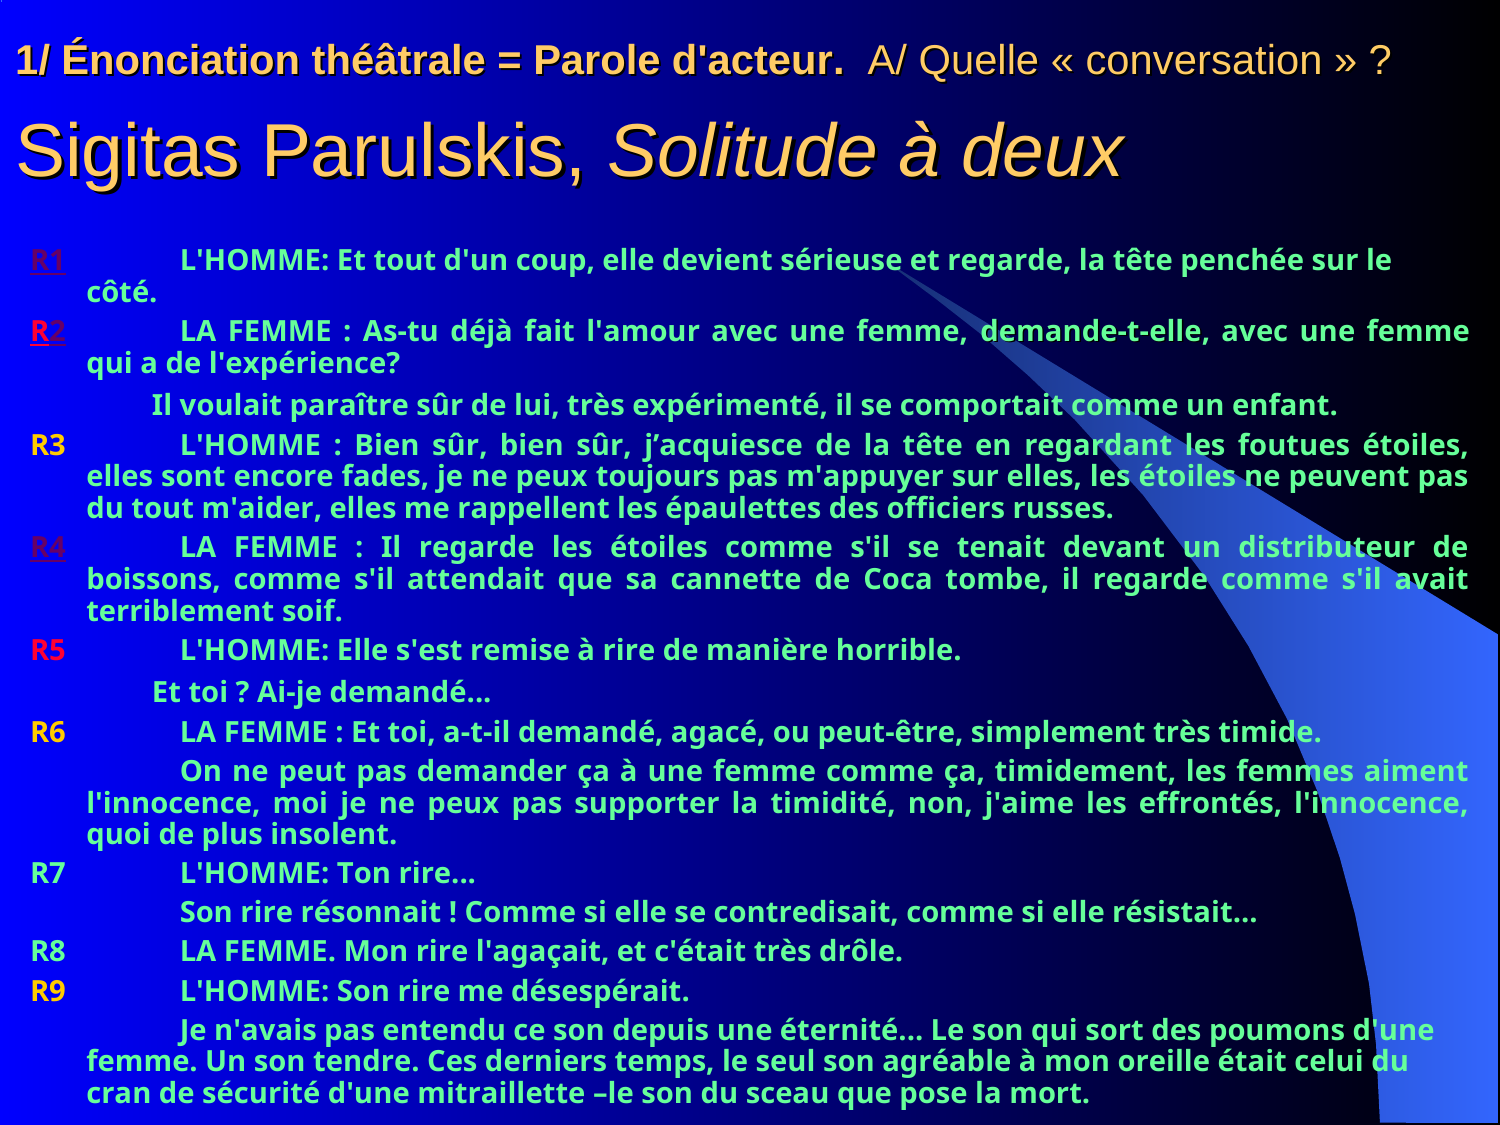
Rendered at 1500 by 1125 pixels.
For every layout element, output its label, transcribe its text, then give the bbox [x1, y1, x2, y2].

list R1 L'HOMME: Et tout d'un coup, elle devient sérieuse et regarde, la tête penchée sur le côté. R2 LA FEMME : As-tu déjà fait l'amour avec une femme, demande-t-elle, avec une femme qui a de l'expérience? Il voulait paraître sûr de lui, très expérimenté, il se comportait comme un enfant. R3 L'HOMME : Bien sûr, bien sûr, j’acquiesce de la tête en regardant les foutues étoiles, elles sont encore fades, je ne peux toujours pas m'appuyer sur elles, les étoiles ne peuvent pas du tout m'aider, elles me rappellent les épaulettes des officiers russes. R4 LA FEMME : Il regarde les étoiles comme s'il se tenait devant un distributeur de boissons, comme s'il attendait que sa cannette de Coca tombe, il regarde comme s'il avait terrible­ment soif. R5 L'HOMME: Elle s'est remise à rire de manière horrible. Et toi ? Ai-je demandé... R6 LA FEMME : Et toi, a-t-il demandé, agacé, ou peut-être, simplement très timide. On ne peut pas demander ça à une femme comme ça, timidement, les femmes aiment l'innocence, moi je ne peux pas supporter la timidité, non, j'aime les effrontés, l'innocence, quoi de plus insolent. R7 L'HOMME: Ton rire... Son rire résonnait ! Comme si elle se contredisait, comme si elle résistait... R8 LA FEMME. Mon rire l'agaçait, et c'était très drôle. R9 L'HOMME: Son rire me désespérait. Je n'avais pas entendu ce son depuis une éternité... Le son qui sort des poumons d'une femme. Un son tendre. Ces derniers temps, le seul son agréable à mon oreille était celui du cran de sécurité d'une mitraillette –le son du sceau que pose la mort. Deux dramaturges lituaniens. - Caen : Presses universitaires de Caen, 2003 Réunit : Solitude à deux ; Le trou de Séléné / Sigitas Parulskis, Le voisin / Marius Ivaškevičius. Traduit du lituanien par Akvilè Melkūnaitė avec la collaboration de Laurent Muhleisen. [0, 237, 1500, 1125]
title 1/ Énonciation théâtrale = Parole d'acteur. A/ Quelle « conversation » ? Sigitas Parulskis, Solitude à deux [0, 0, 1500, 212]
